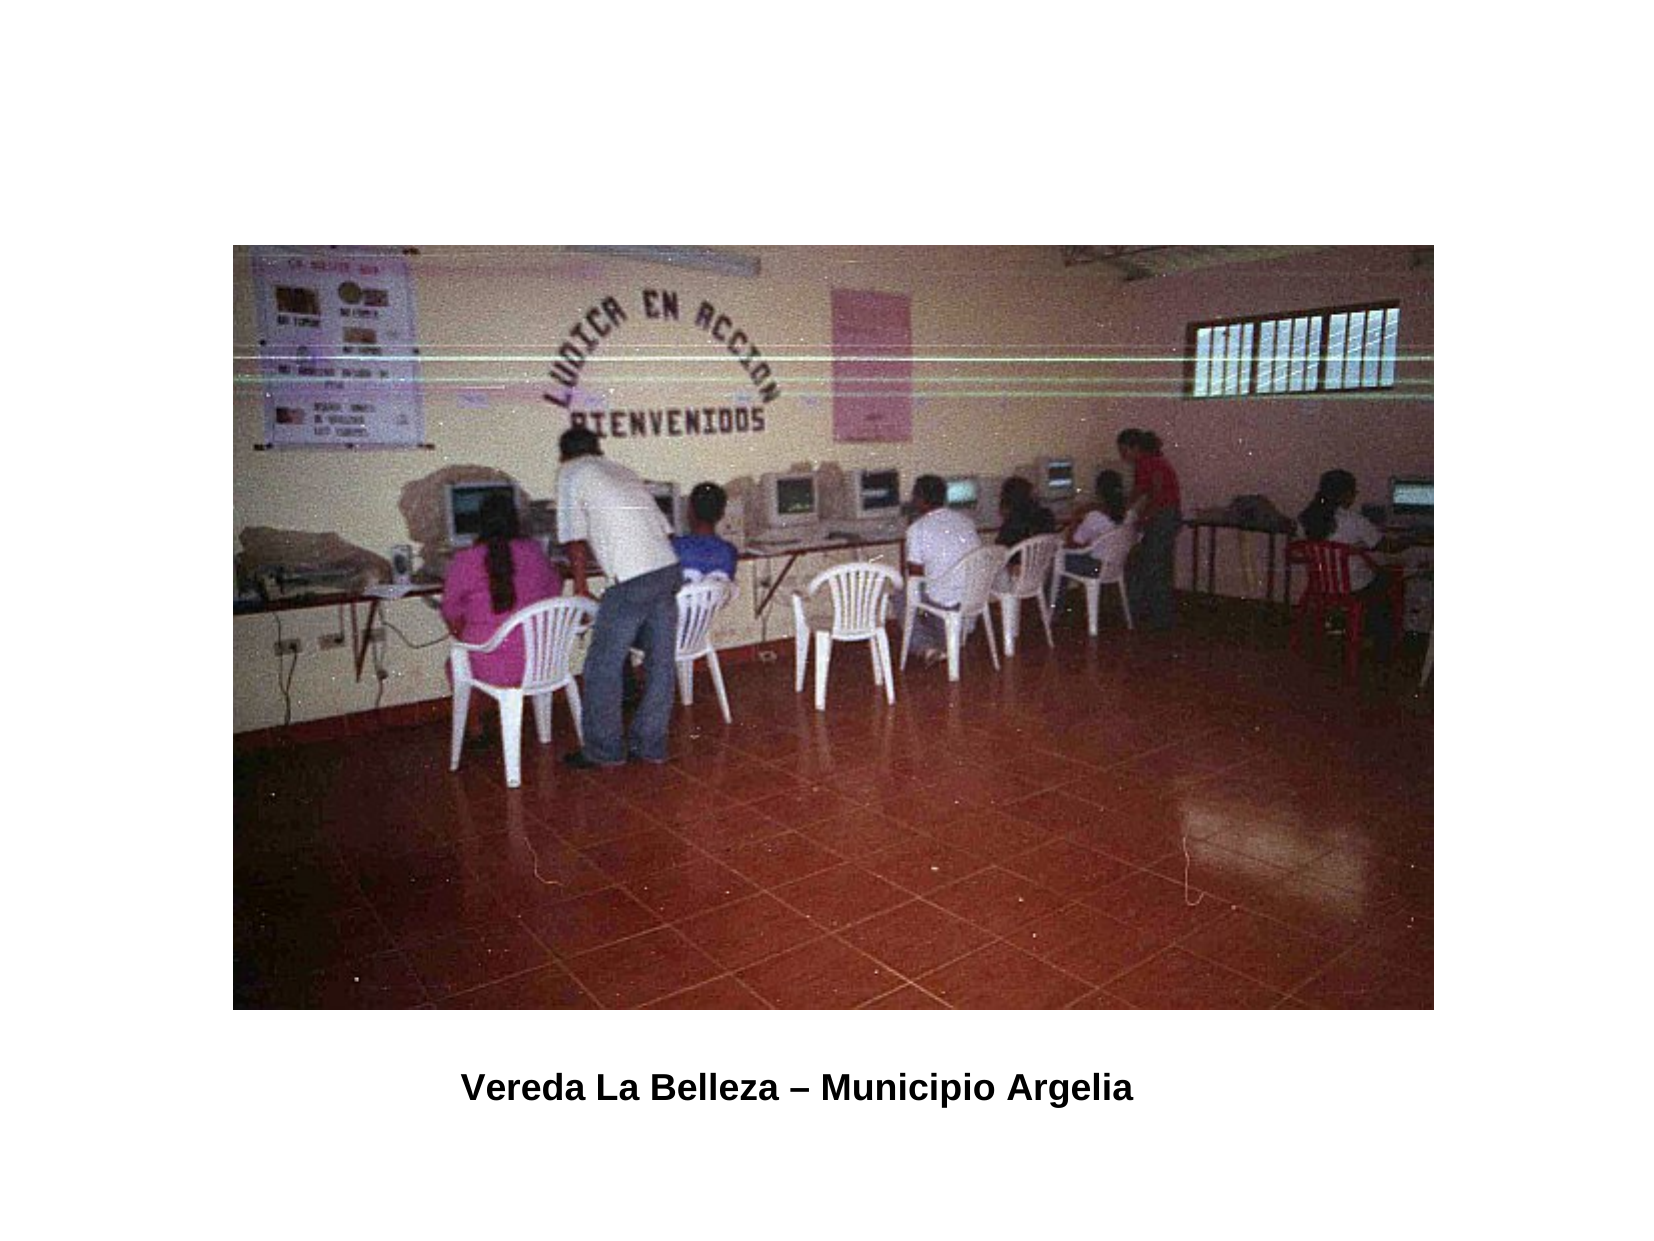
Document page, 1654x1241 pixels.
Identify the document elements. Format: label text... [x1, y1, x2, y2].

text_box Vereda La Belleza – Municipio Argelia [383, 1059, 1211, 1118]
picture [233, 245, 1434, 1010]
